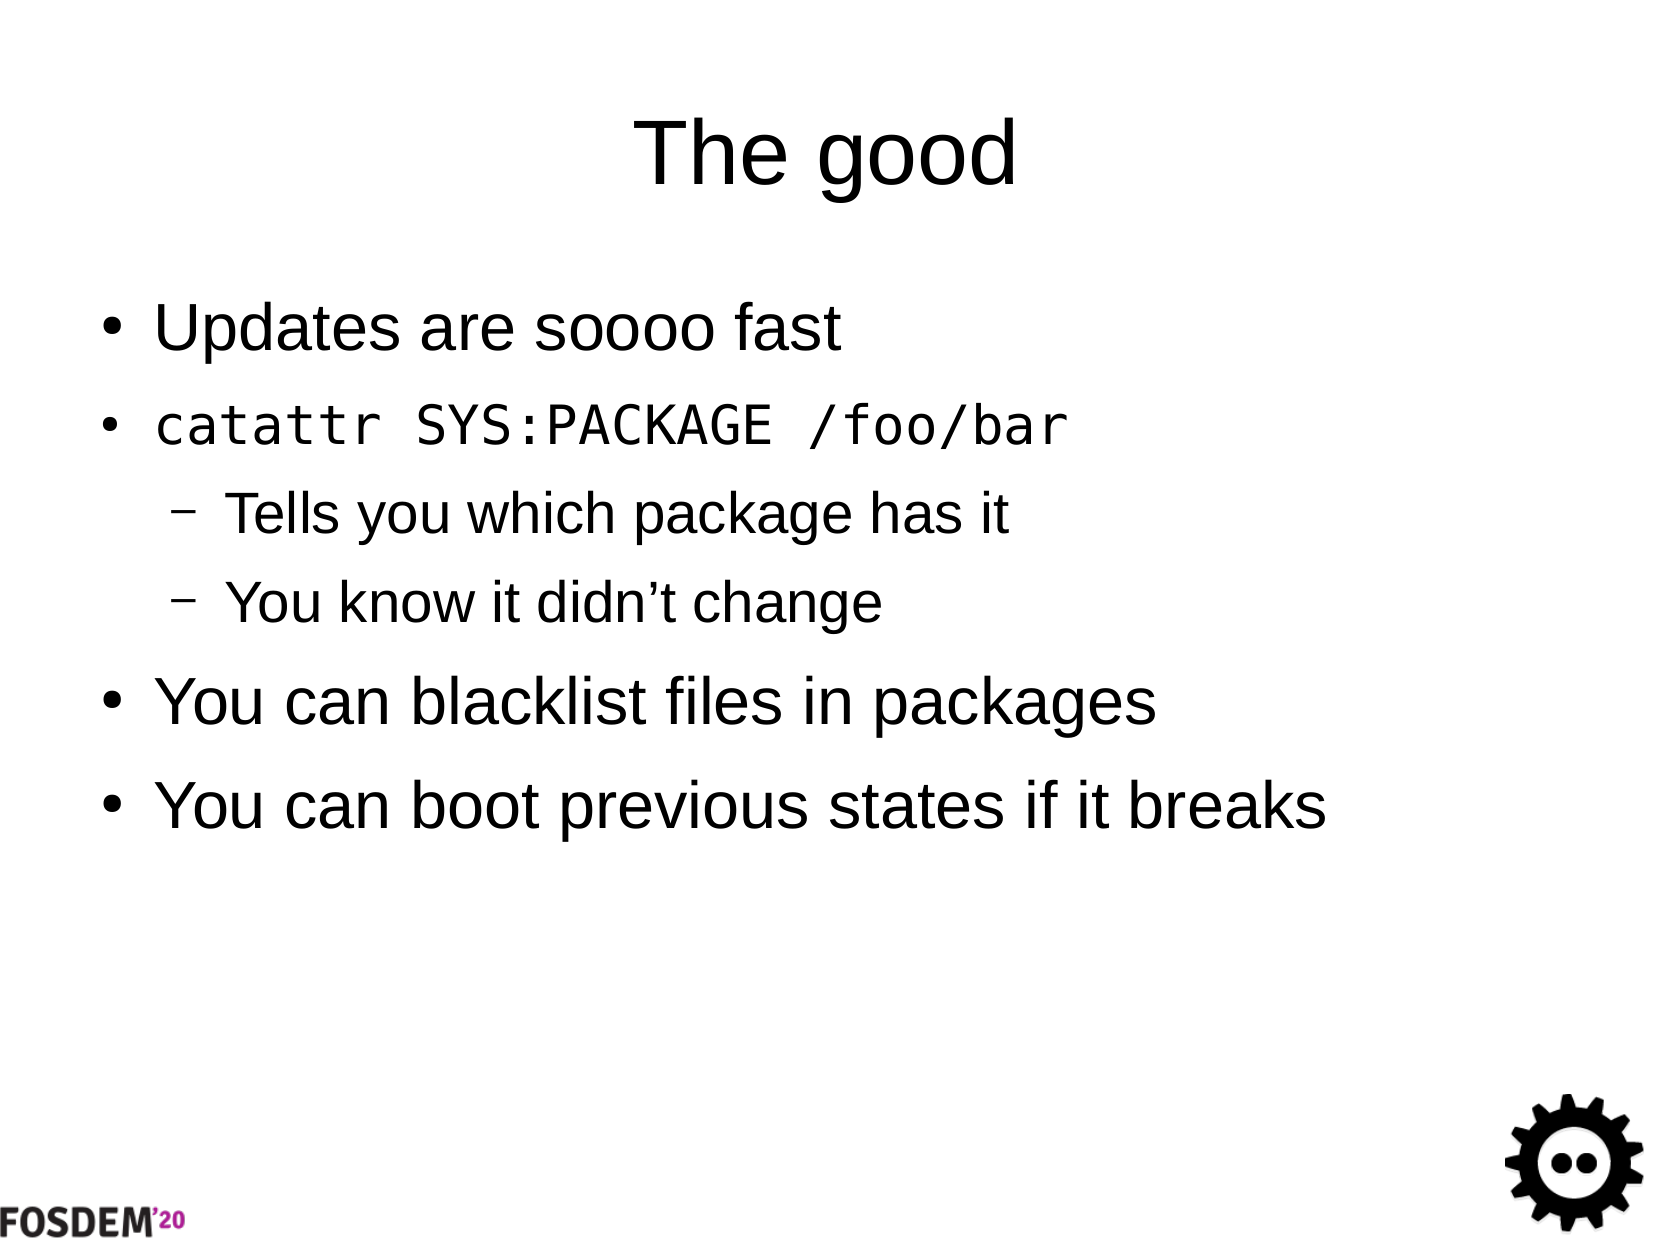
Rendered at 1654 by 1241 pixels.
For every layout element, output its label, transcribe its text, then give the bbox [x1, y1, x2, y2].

picture [1505, 1094, 1648, 1235]
title The good [82, 49, 1571, 257]
picture [0, 1202, 188, 1241]
list Updates are soooo fast catattr SYS:PACKAGE /foo/bar Tells you which package has it You know it didn’t change You can blacklist files in packages You can boot previous states if it breaks [82, 290, 1571, 1010]
